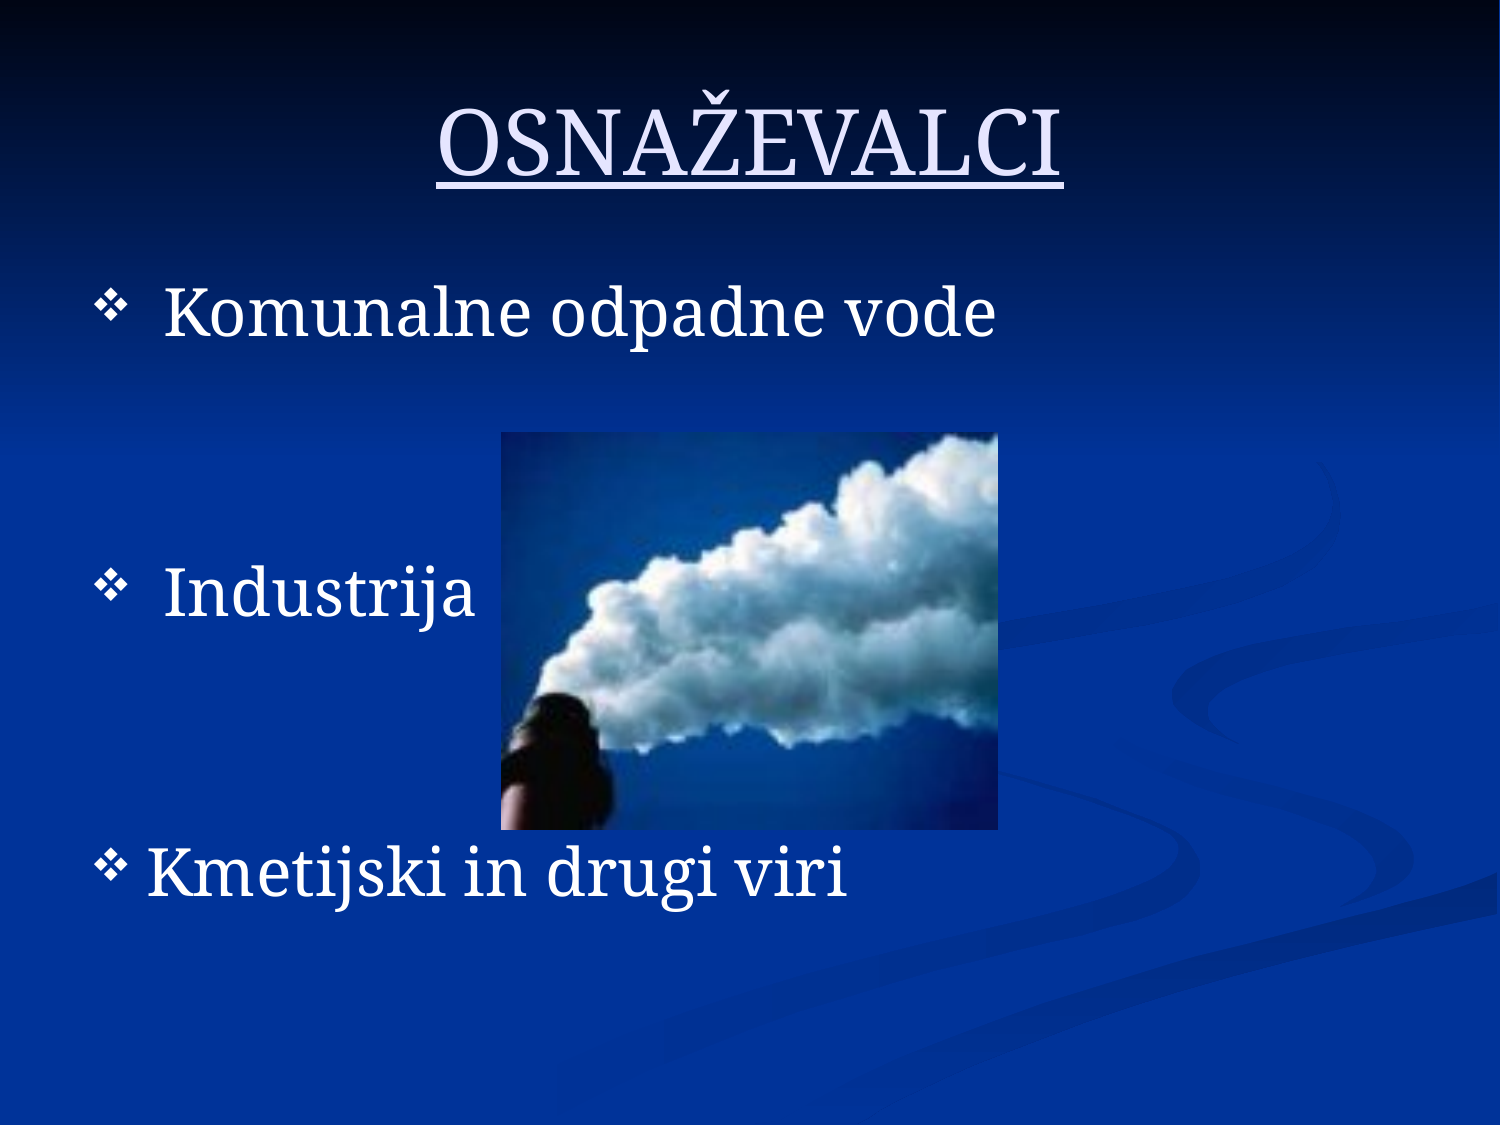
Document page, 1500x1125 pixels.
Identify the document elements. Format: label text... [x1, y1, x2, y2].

list Komunalne odpadne vode Industrija Kmetijski in drugi viri [75, 262, 1425, 1005]
title OSNAŽEVALCI [75, 45, 1425, 233]
picture [501, 432, 998, 830]
